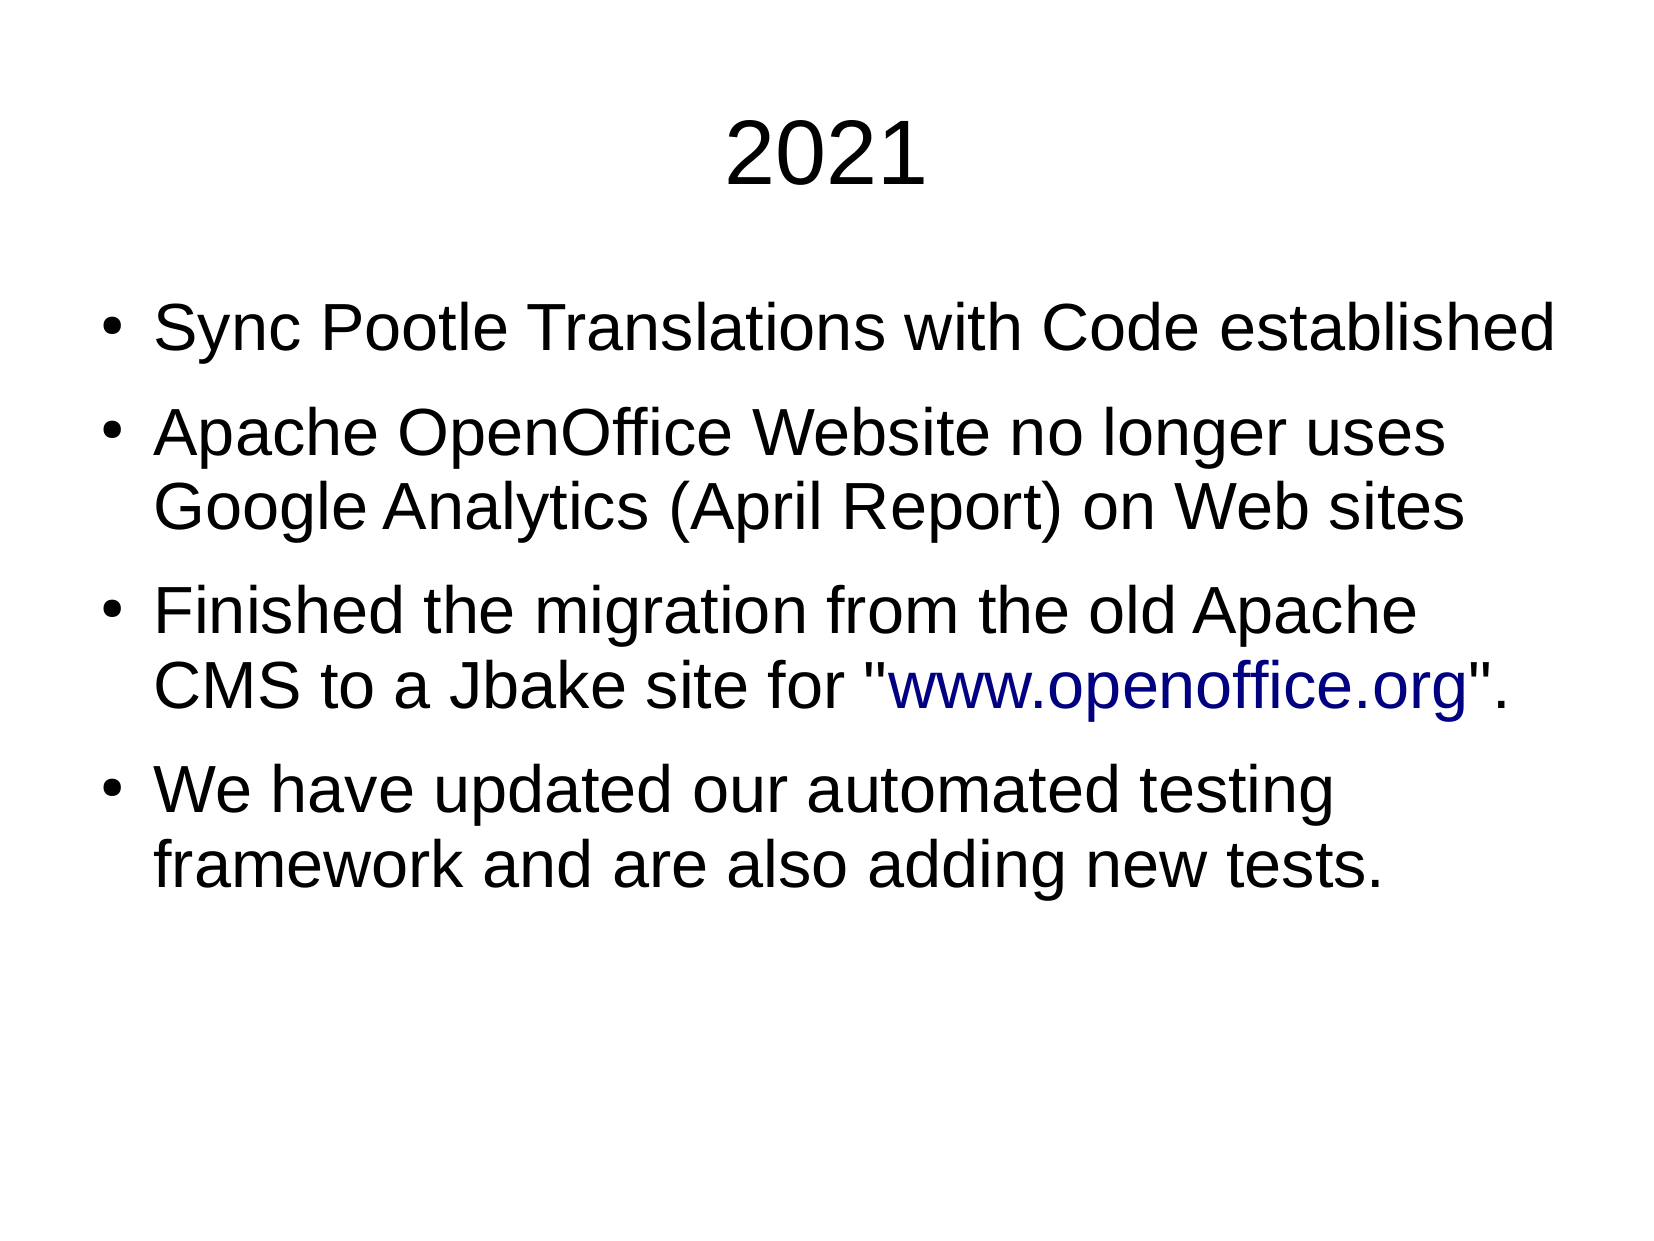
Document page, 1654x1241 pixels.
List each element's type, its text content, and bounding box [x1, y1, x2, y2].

list Sync Pootle Translations with Code established Apache OpenOffice Website no longer uses Google Analytics (April Report) on Web sites Finished the migration from the old Apache CMS to a Jbake site for "www.openoffice.org". We have updated our automated testing framework and are also adding new tests. [82, 290, 1571, 1109]
title 2021 [82, 49, 1571, 257]
